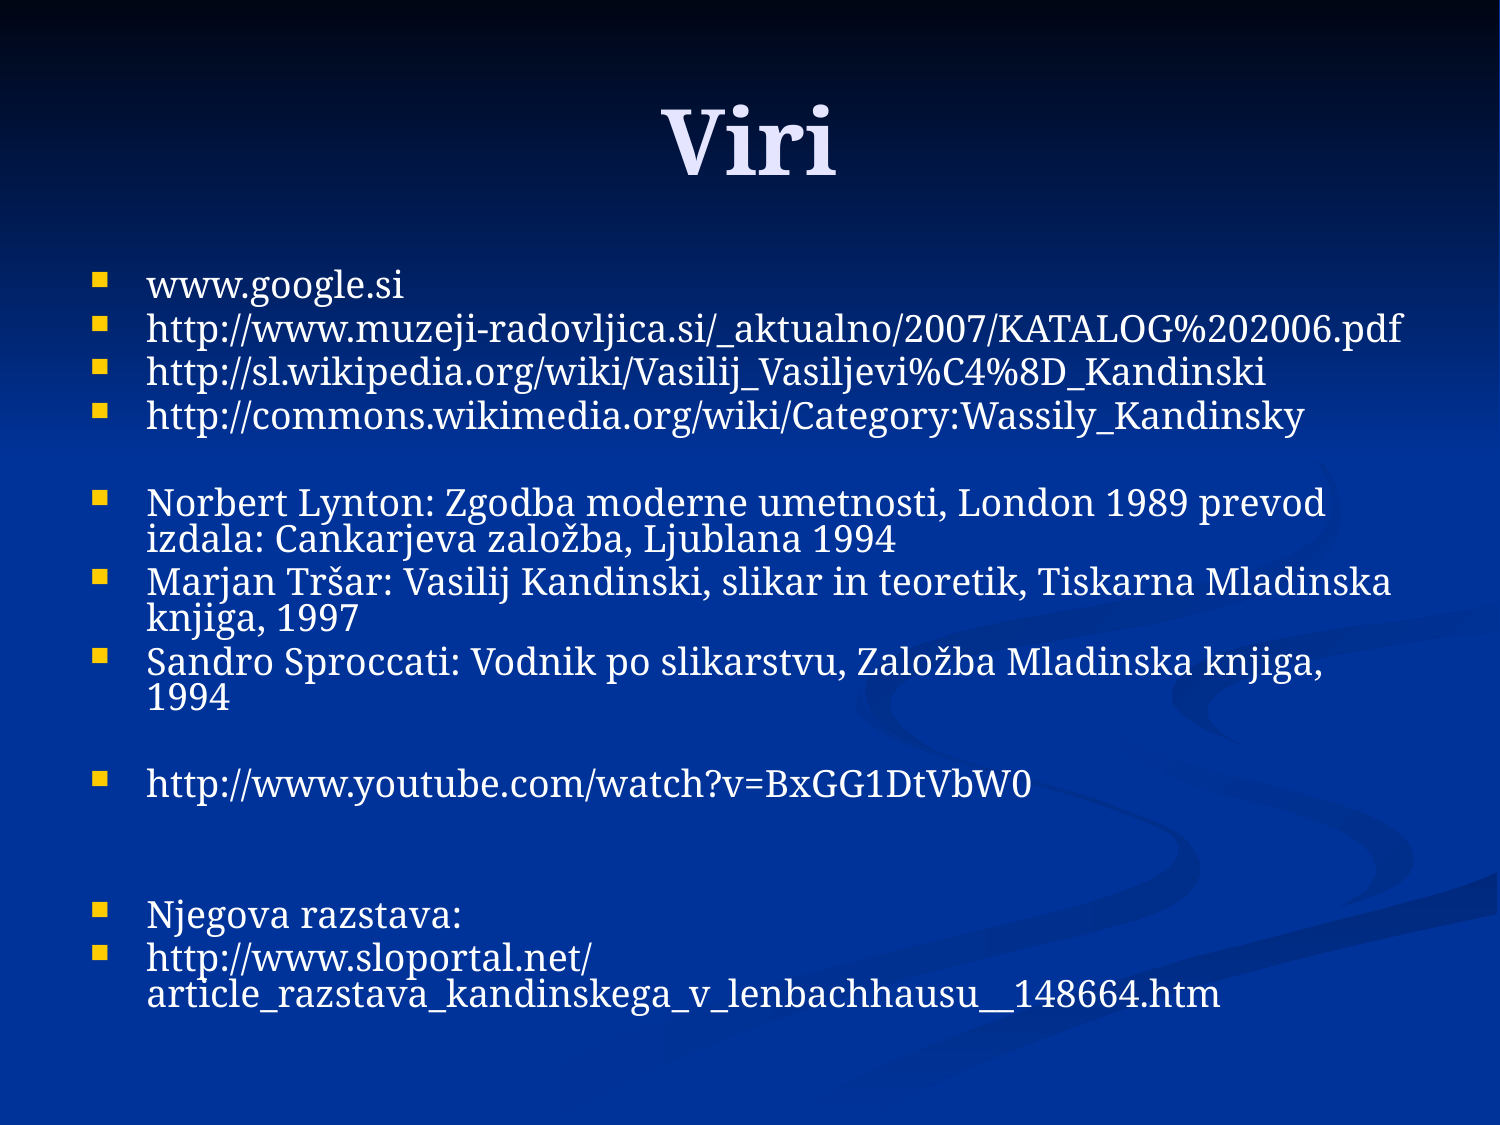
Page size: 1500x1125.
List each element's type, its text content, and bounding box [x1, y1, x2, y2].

title Viri [75, 45, 1425, 233]
list www.google.si http://www.muzeji-radovljica.si/_aktualno/2007/KATALOG%202006.pdf http://sl.wikipedia.org/wiki/Vasilij_Vasiljevi%C4%8D_Kandinski http://commons.wikimedia.org/wiki/Category:Wassily_Kandinsky Norbert Lynton: Zgodba moderne umetnosti, London 1989 prevod izdala: Cankarjeva založba, Ljublana 1994 Marjan Tršar: Vasilij Kandinski, slikar in teoretik, Tiskarna Mladinska knjiga, 1997 Sandro Sproccati: Vodnik po slikarstvu, Založba Mladinska knjiga, 1994 http://www.youtube.com/watch?v=BxGG1DtVbW0 Njegova razstava: http://www.sloportal.net/article_razstava_kandinskega_v_lenbachhausu__148664.htm [75, 262, 1425, 1005]
